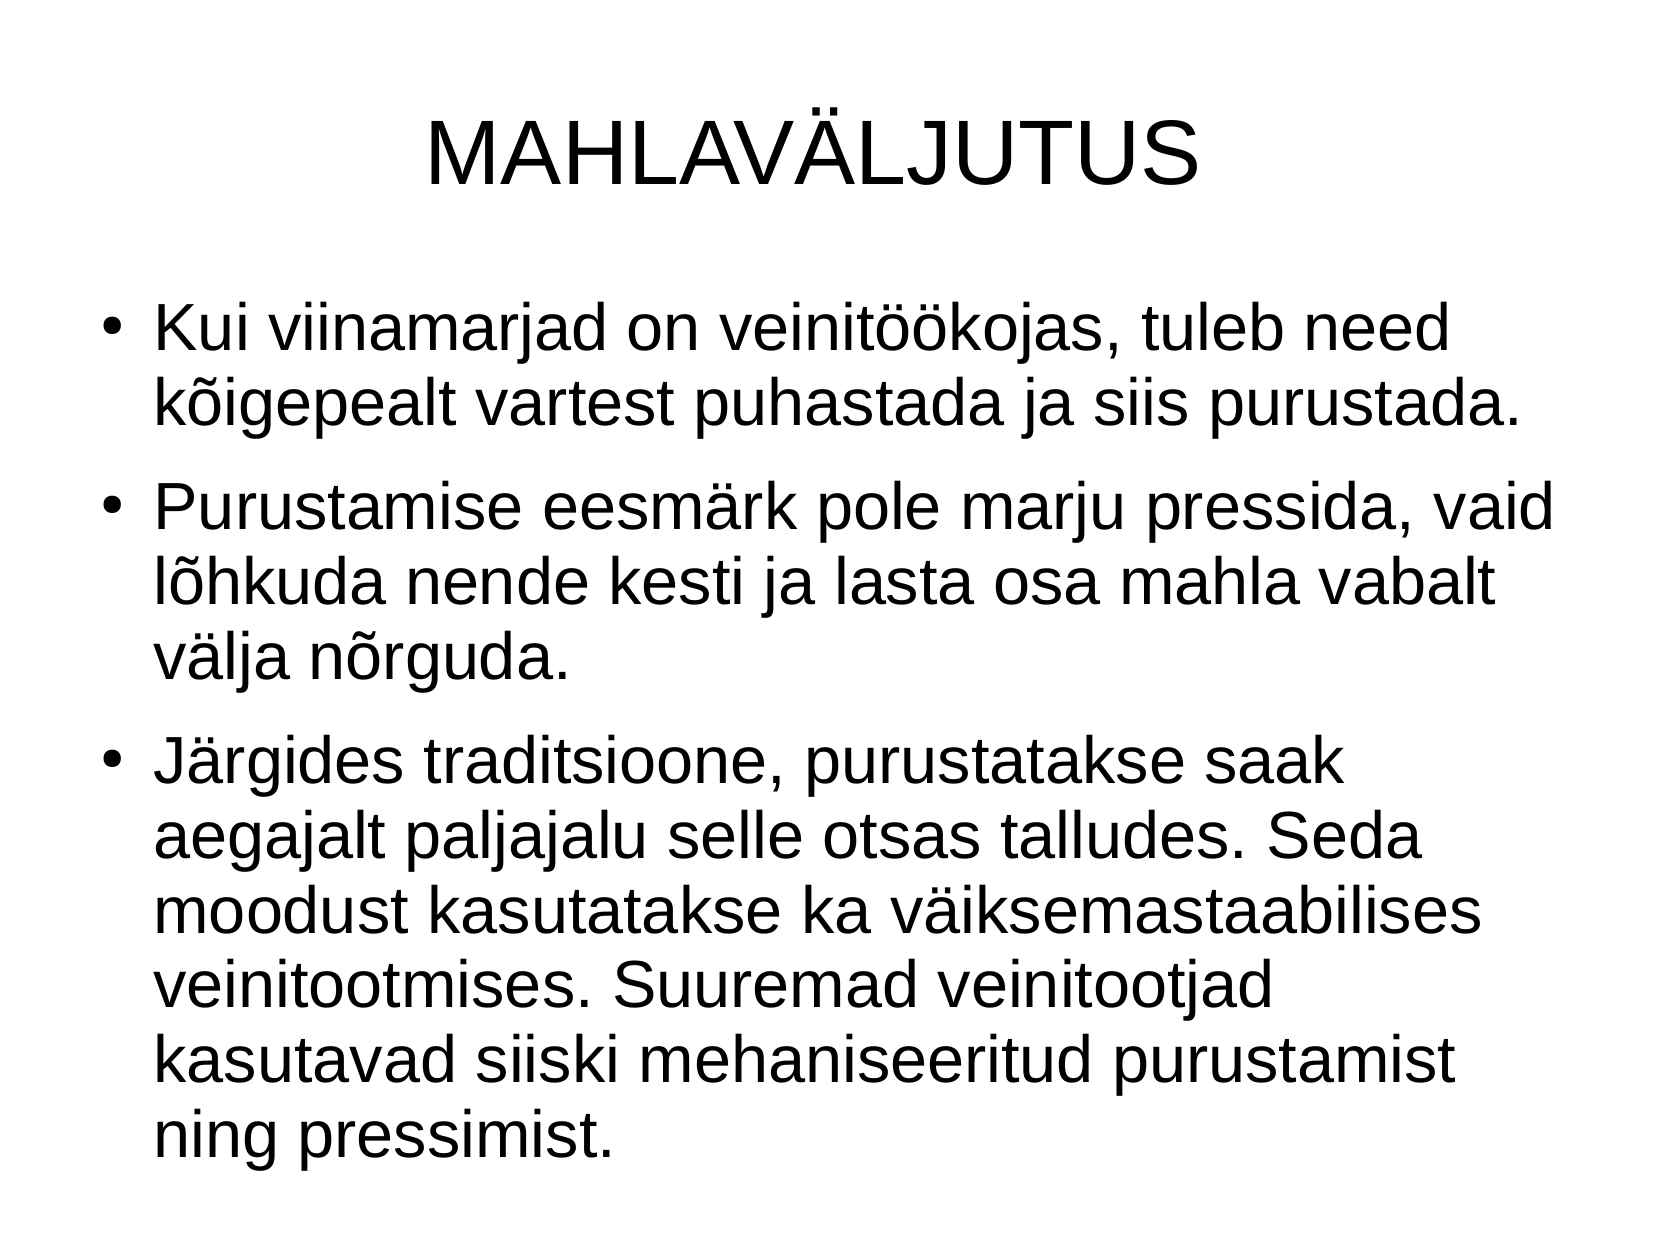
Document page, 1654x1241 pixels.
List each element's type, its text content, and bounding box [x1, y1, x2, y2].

list Kui viinamarjad on veinitöökojas, tuleb need kõigepealt vartest puhastada ja siis purustada. Purustamise eesmärk pole marju pressida, vaid lõhkuda nende kesti ja lasta osa mahla vabalt välja nõrguda. Järgides traditsioone, purustatakse saak aegajalt paljajalu selle otsas talludes. Seda moodust kasutatakse ka väiksemastaabilises veinitootmises. Suuremad veinitootjad kasutavad siiski mehaniseeritud purustamist ning pressimist. [82, 290, 1571, 1166]
title MAHLAVÄLJUTUS [82, 49, 1571, 257]
